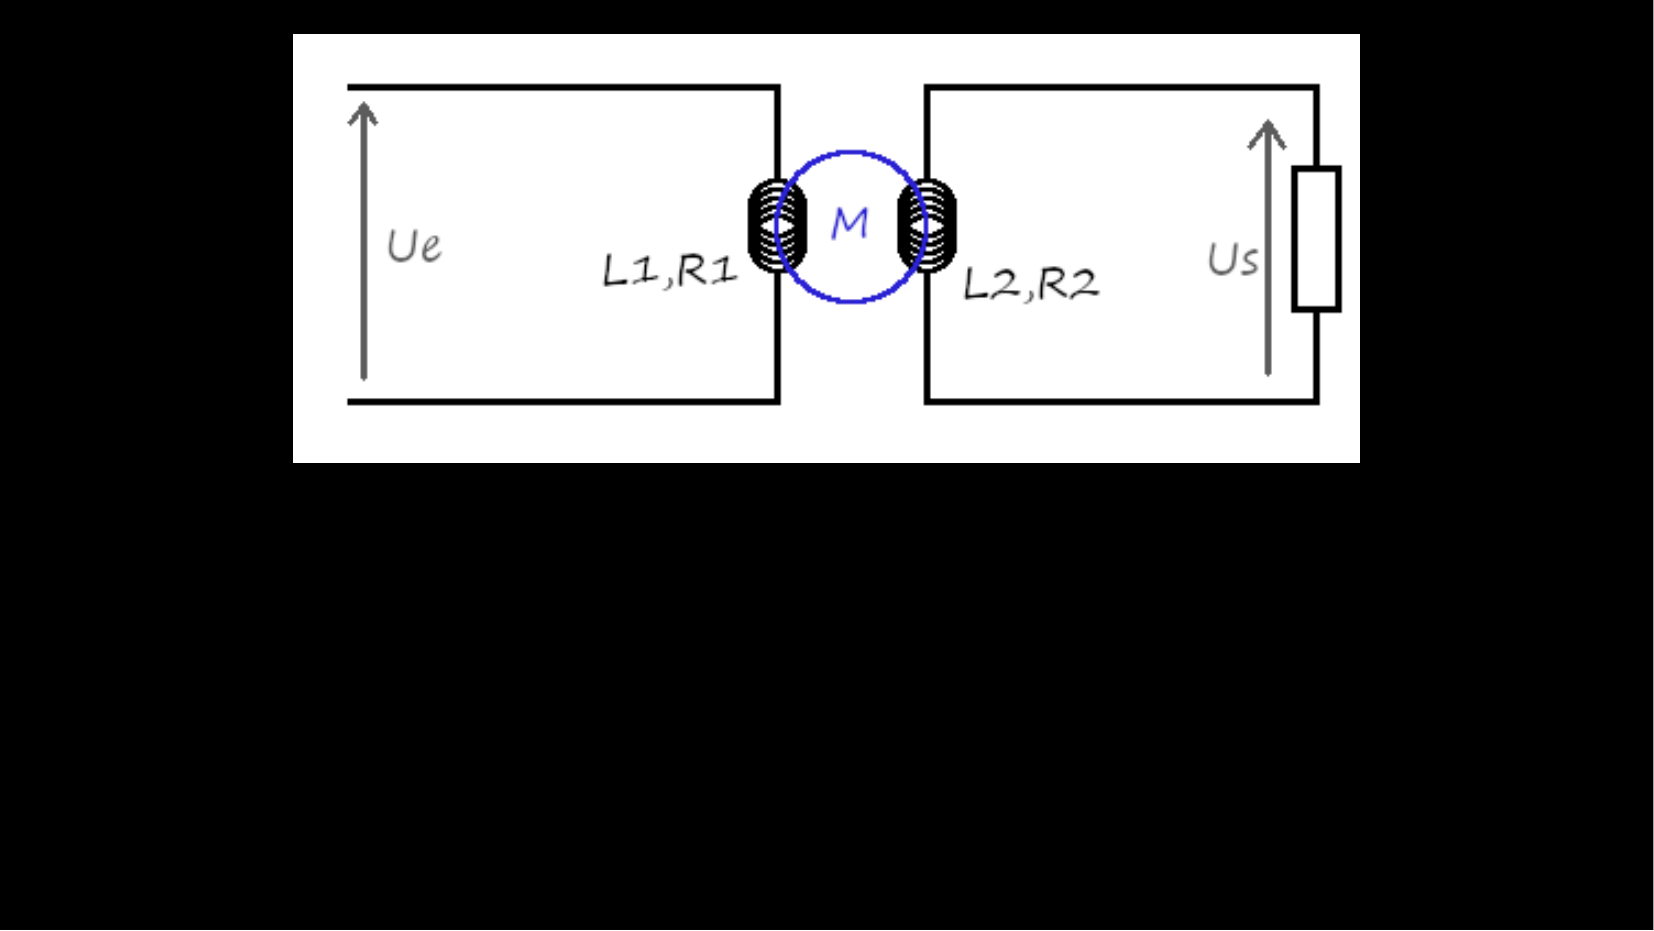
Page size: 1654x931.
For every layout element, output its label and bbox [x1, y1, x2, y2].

picture [293, 34, 1360, 463]
